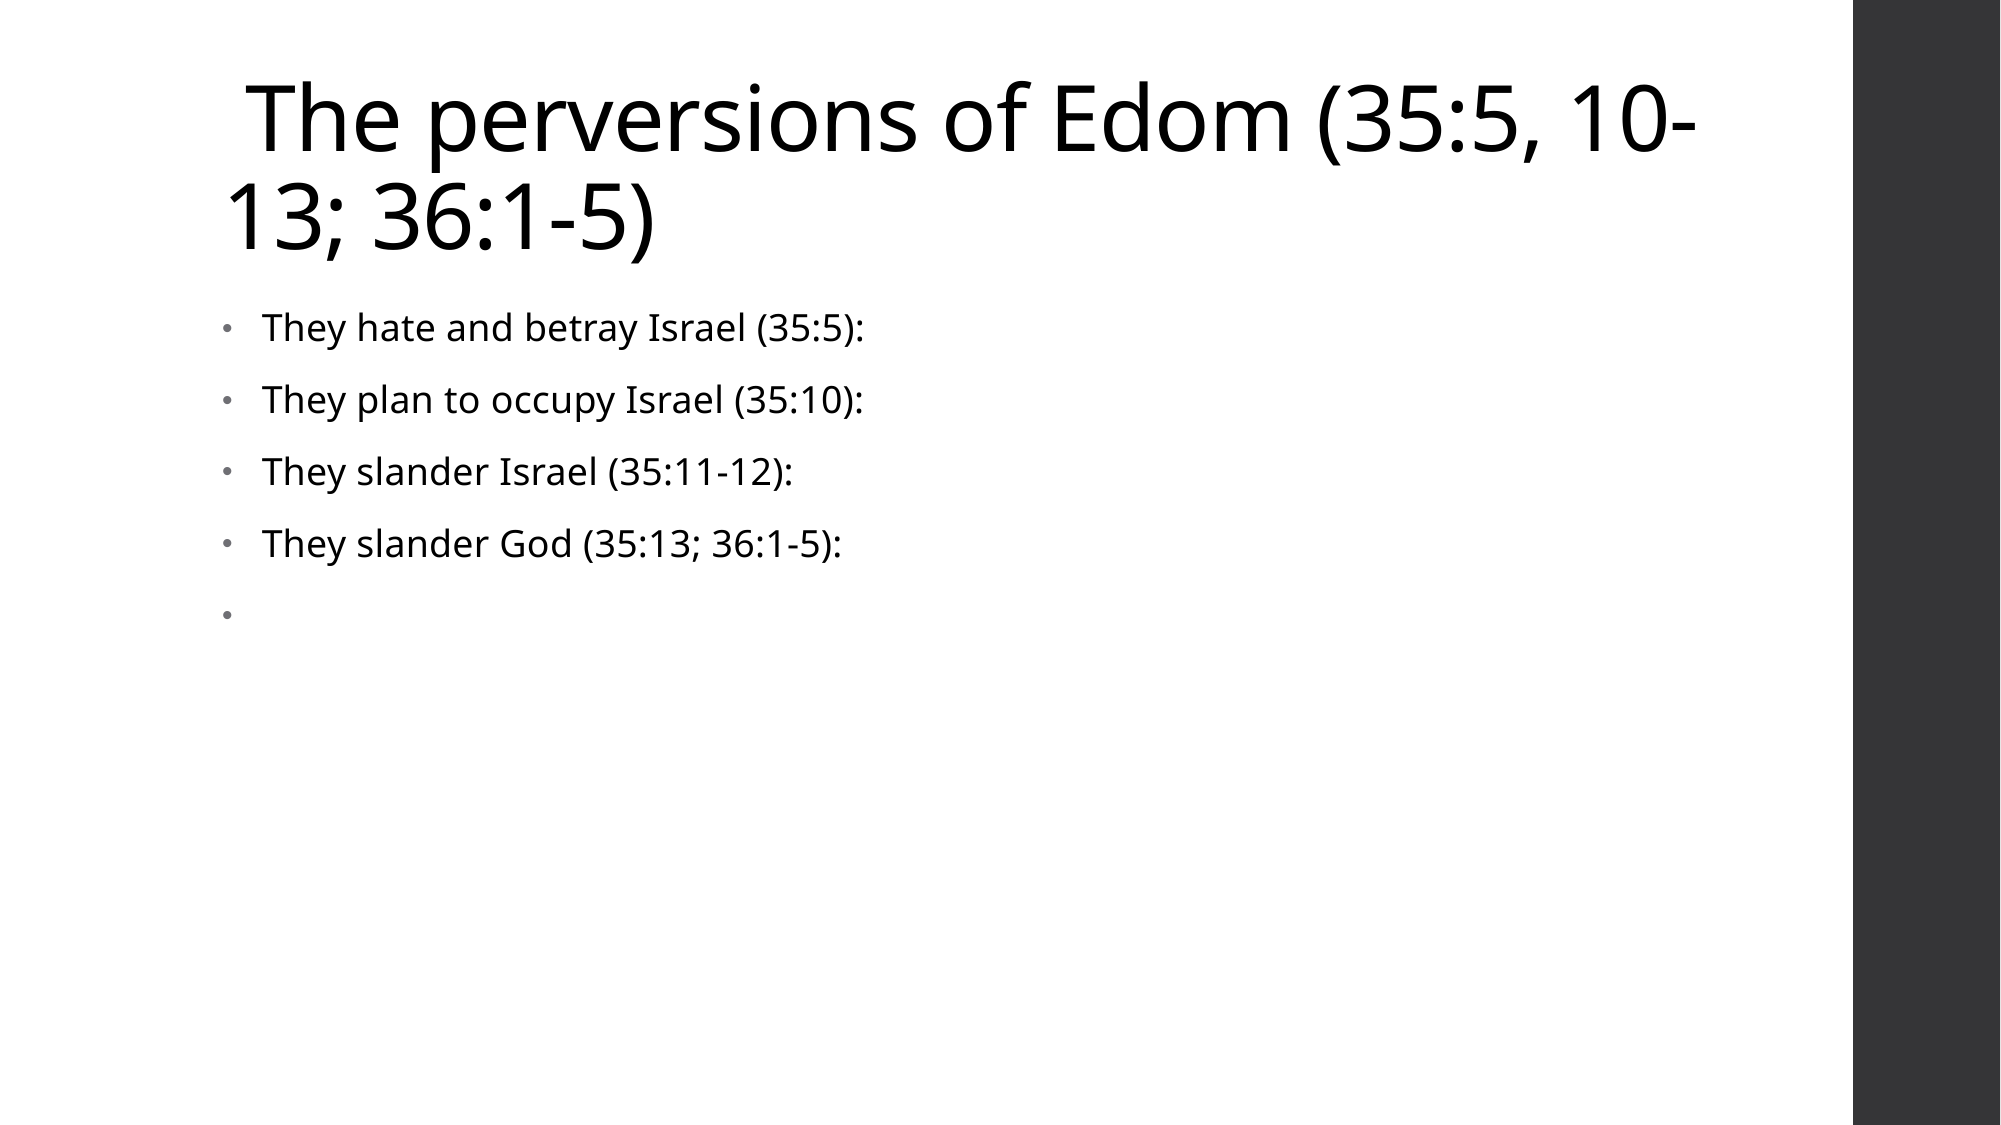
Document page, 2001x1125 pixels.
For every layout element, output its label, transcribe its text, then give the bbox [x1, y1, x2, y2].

title The perversions of Edom (35:5, 10-13; 36:1-5) [206, 60, 1797, 278]
list They hate and betray Israel (35:5): They plan to occupy Israel (35:10): They slander Israel (35:11-12): They slander God (35:13; 36:1-5): [206, 299, 1617, 1014]
